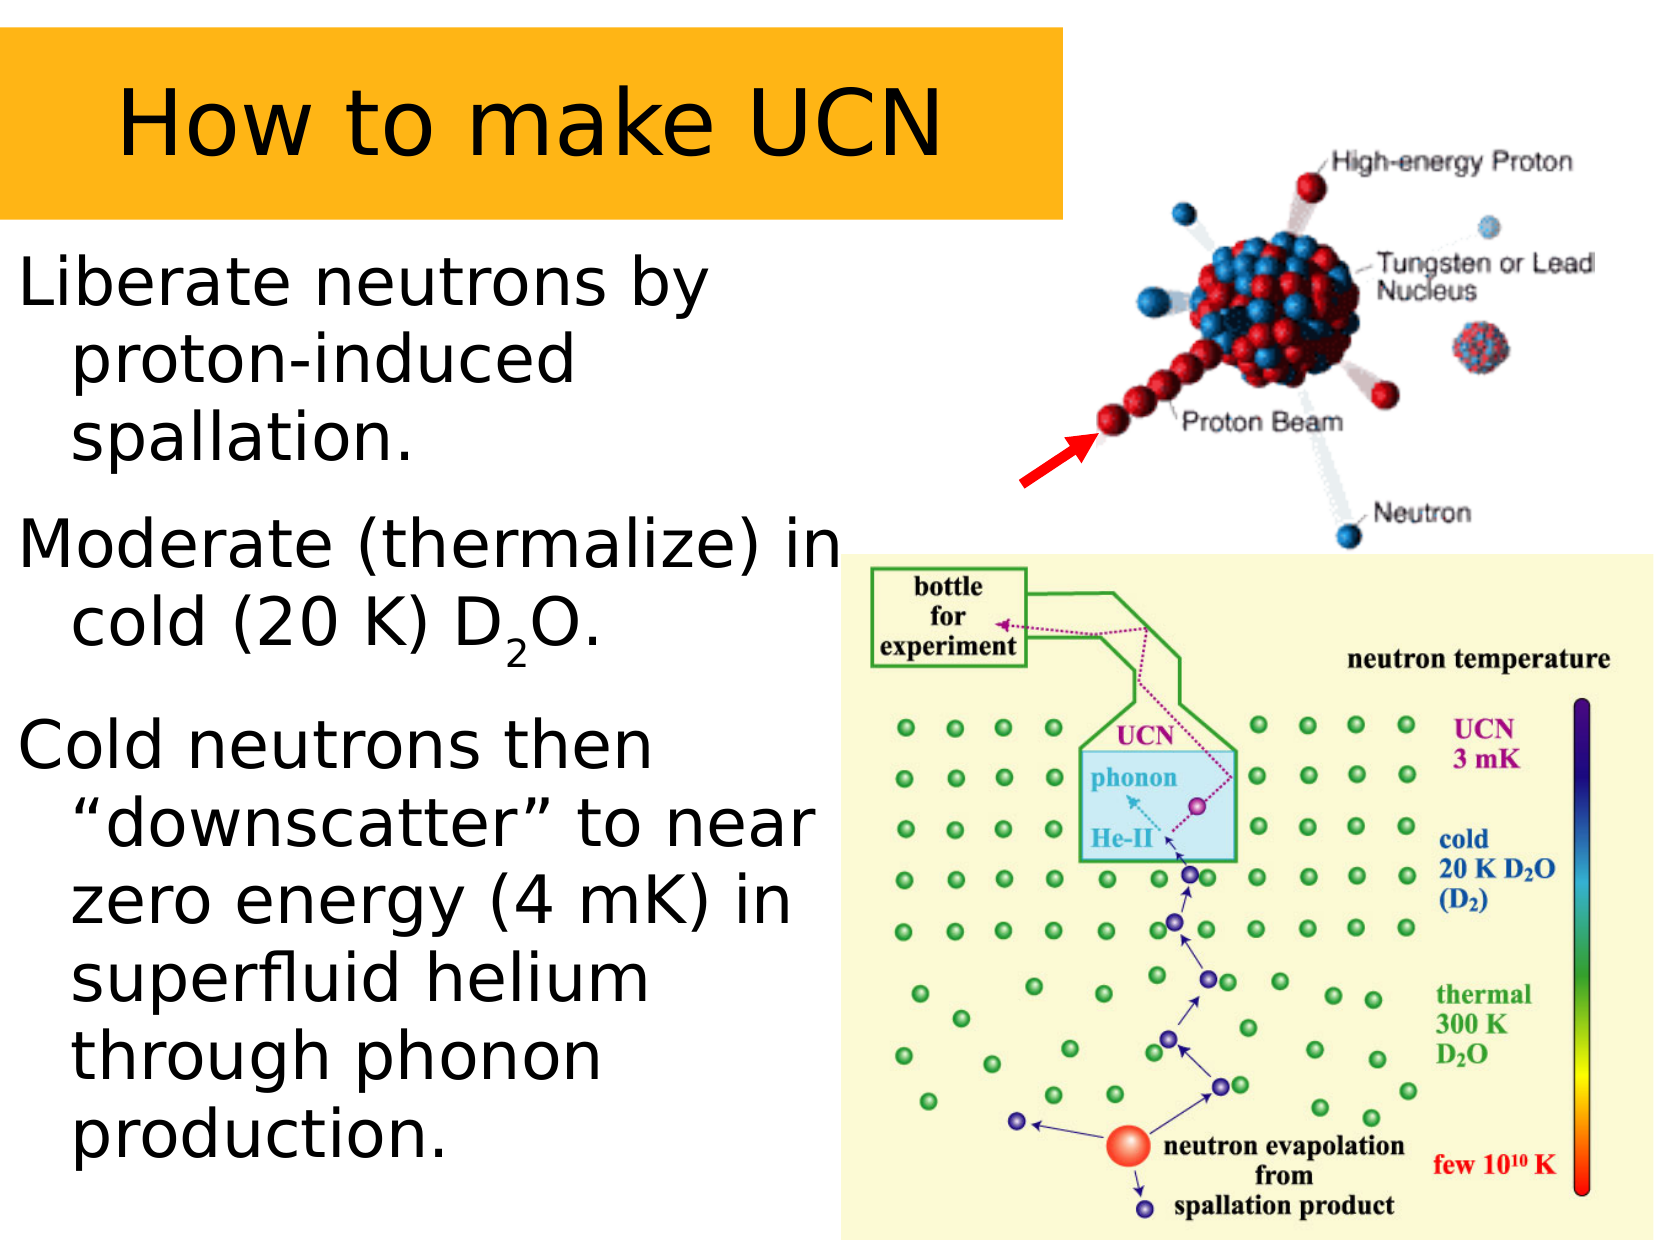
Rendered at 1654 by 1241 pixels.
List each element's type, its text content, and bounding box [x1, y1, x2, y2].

picture [840, 147, 1654, 1241]
title How to make UCN [0, 27, 1063, 220]
list Liberate neutrons by proton-induced spallation. Moderate (thermalize) in cold (20 K) D2O. Cold neutrons then “downscatter” to near zero energy (4 mK) in superfluid helium through phonon production. [0, 242, 886, 1173]
